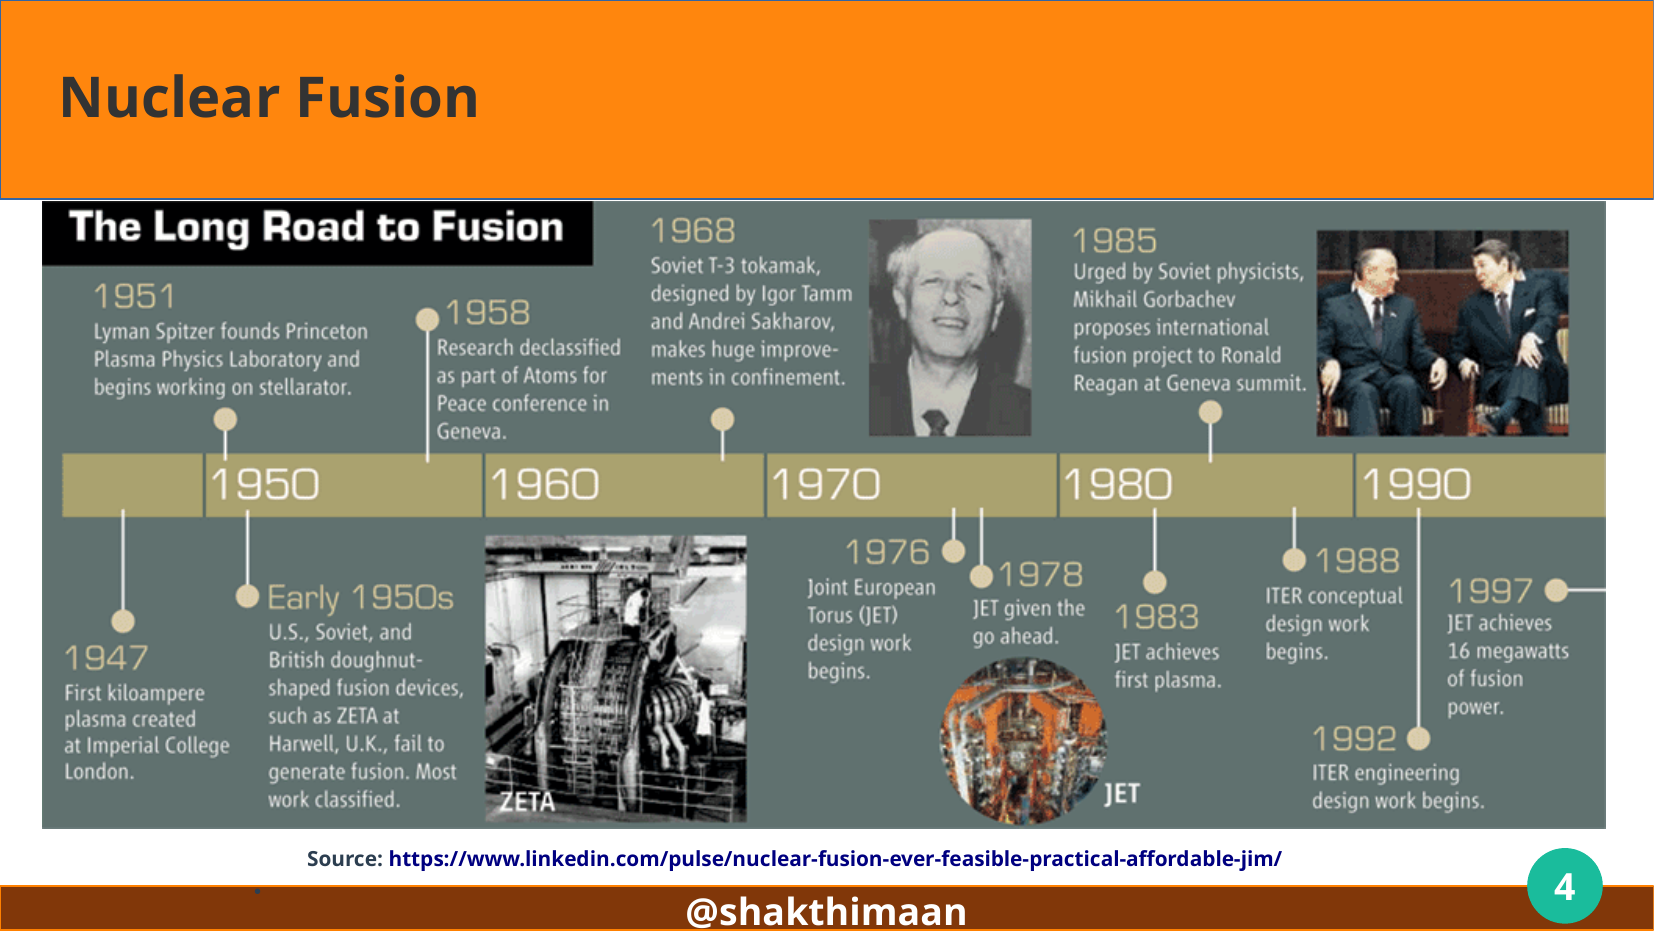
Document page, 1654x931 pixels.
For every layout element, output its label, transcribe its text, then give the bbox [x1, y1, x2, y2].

list Source: https://www.linkedin.com/pulse/nuclear-fusion-ever-feasible-practical-affordable-jim/ [236, 844, 1565, 886]
picture [42, 201, 1606, 829]
title Nuclear Fusion [59, 37, 1595, 156]
